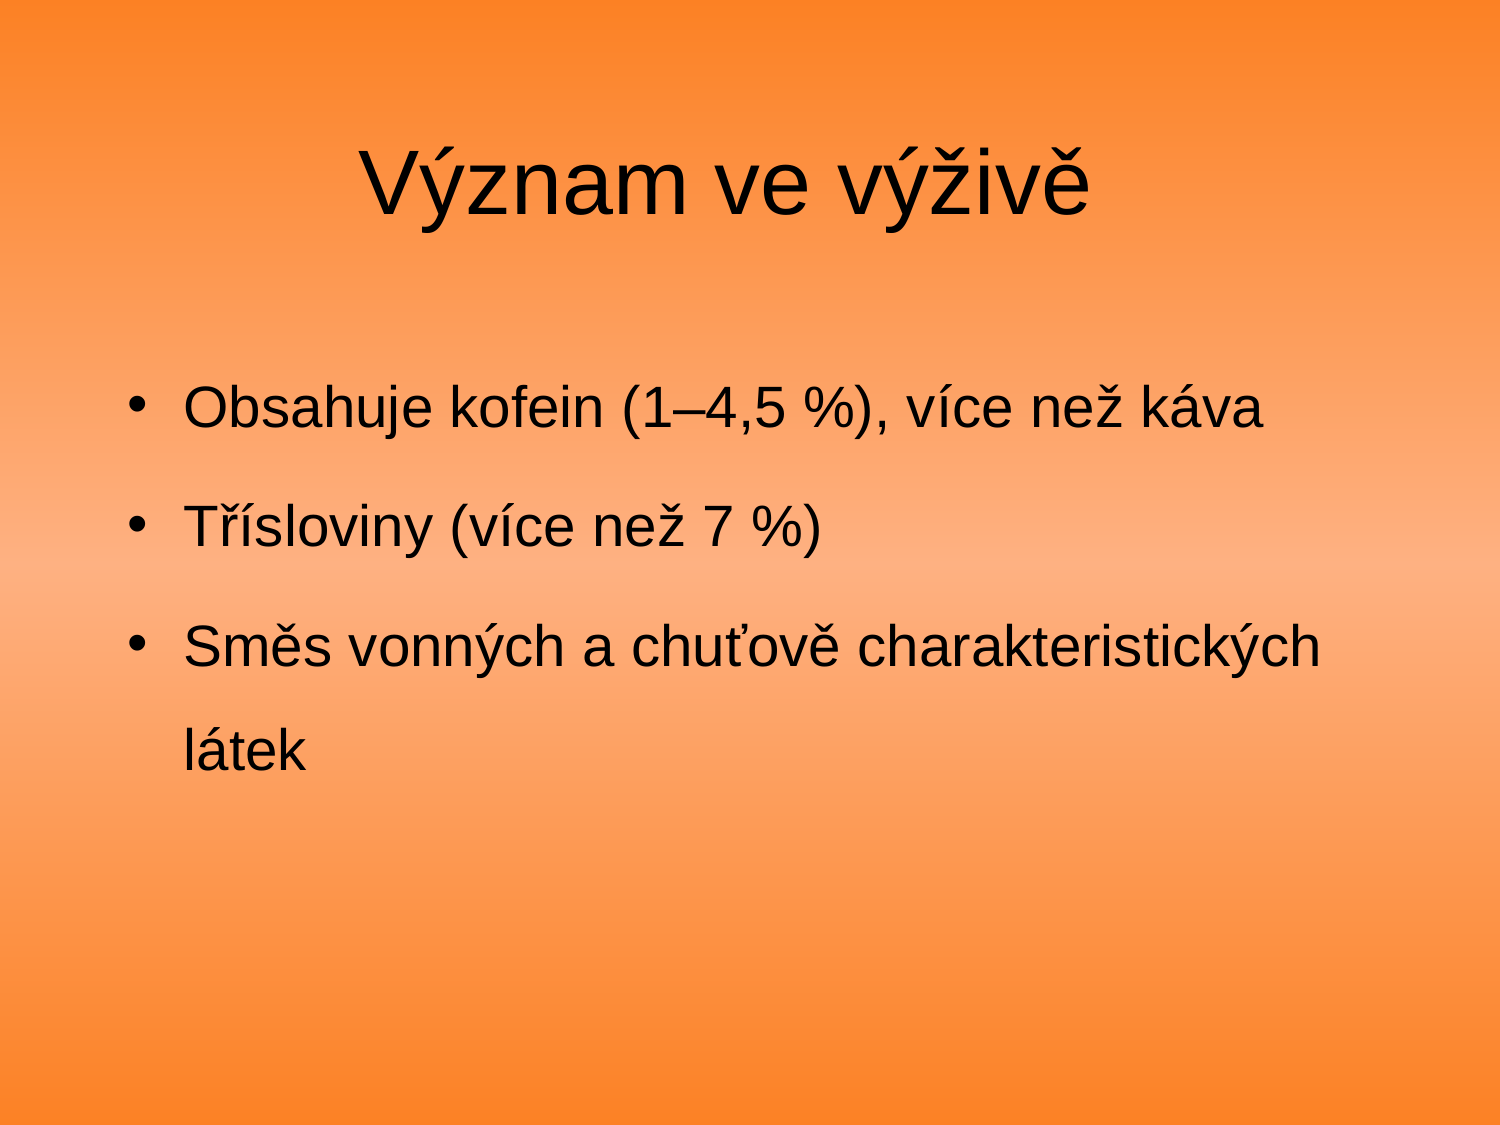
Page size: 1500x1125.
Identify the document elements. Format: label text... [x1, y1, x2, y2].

list Obsahuje kofein (1–4,5 %), více než káva Třísloviny (více než 7 %) Směs vonných a chuťově charakteristických látek [112, 326, 1388, 1020]
title Význam ve výživě [88, 101, 1364, 255]
